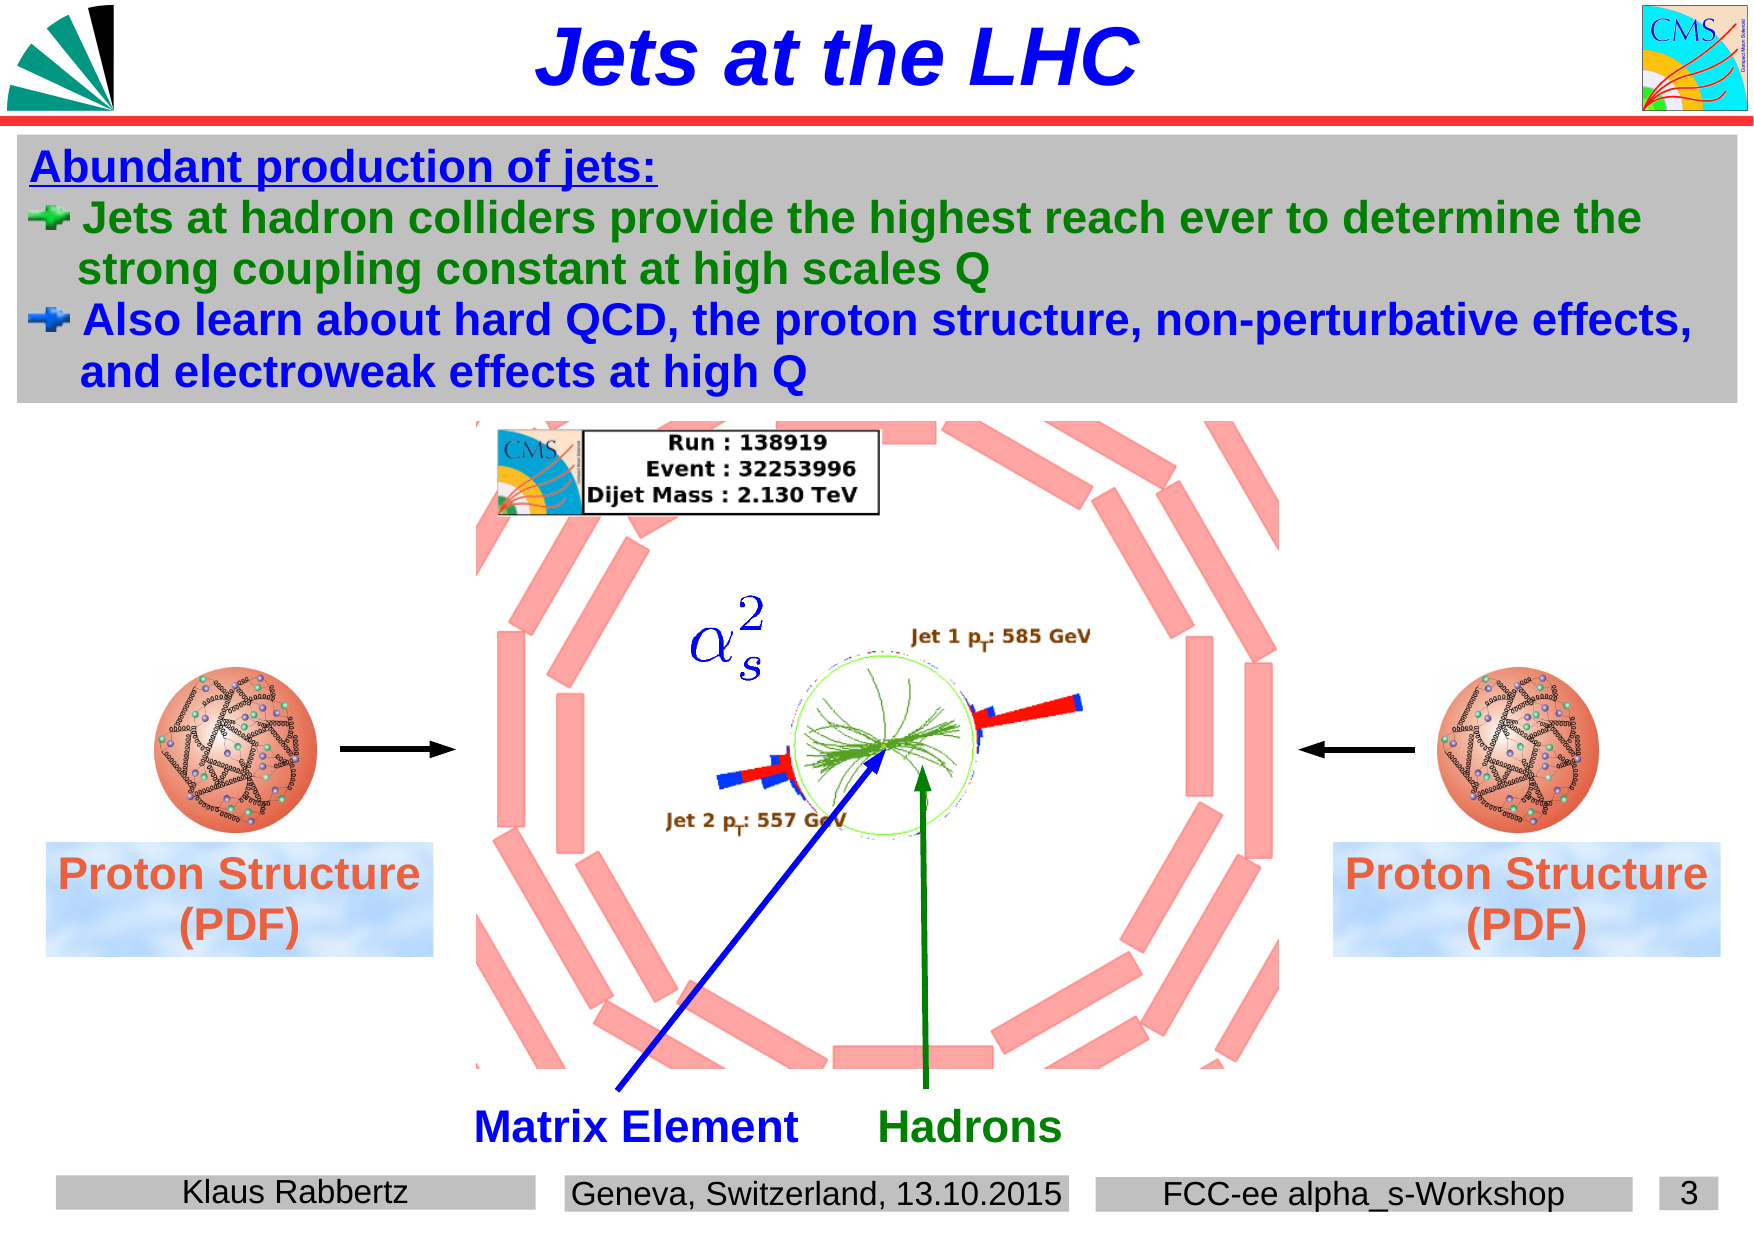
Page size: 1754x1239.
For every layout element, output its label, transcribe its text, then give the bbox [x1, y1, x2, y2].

picture [1437, 667, 1599, 833]
picture [476, 421, 1279, 1069]
picture [7, 5, 114, 112]
picture [1642, 5, 1748, 111]
title Jets at the LHC [129, 0, 1545, 114]
text_box Proton Structure (PDF) [1333, 842, 1721, 957]
text_box Proton Structure (PDF) [45, 842, 434, 957]
text_box Matrix Element [461, 1094, 812, 1159]
text_box Abundant production of jets: Jets at hadron colliders provide the highest reach ever to determine the strong coupling constant at high scales Q Also learn about hard QCD, the proton structure, non-perturbative effects, and electroweak effects at high Q [17, 134, 1738, 403]
text_box Hadrons [865, 1094, 1075, 1159]
picture [154, 667, 317, 833]
